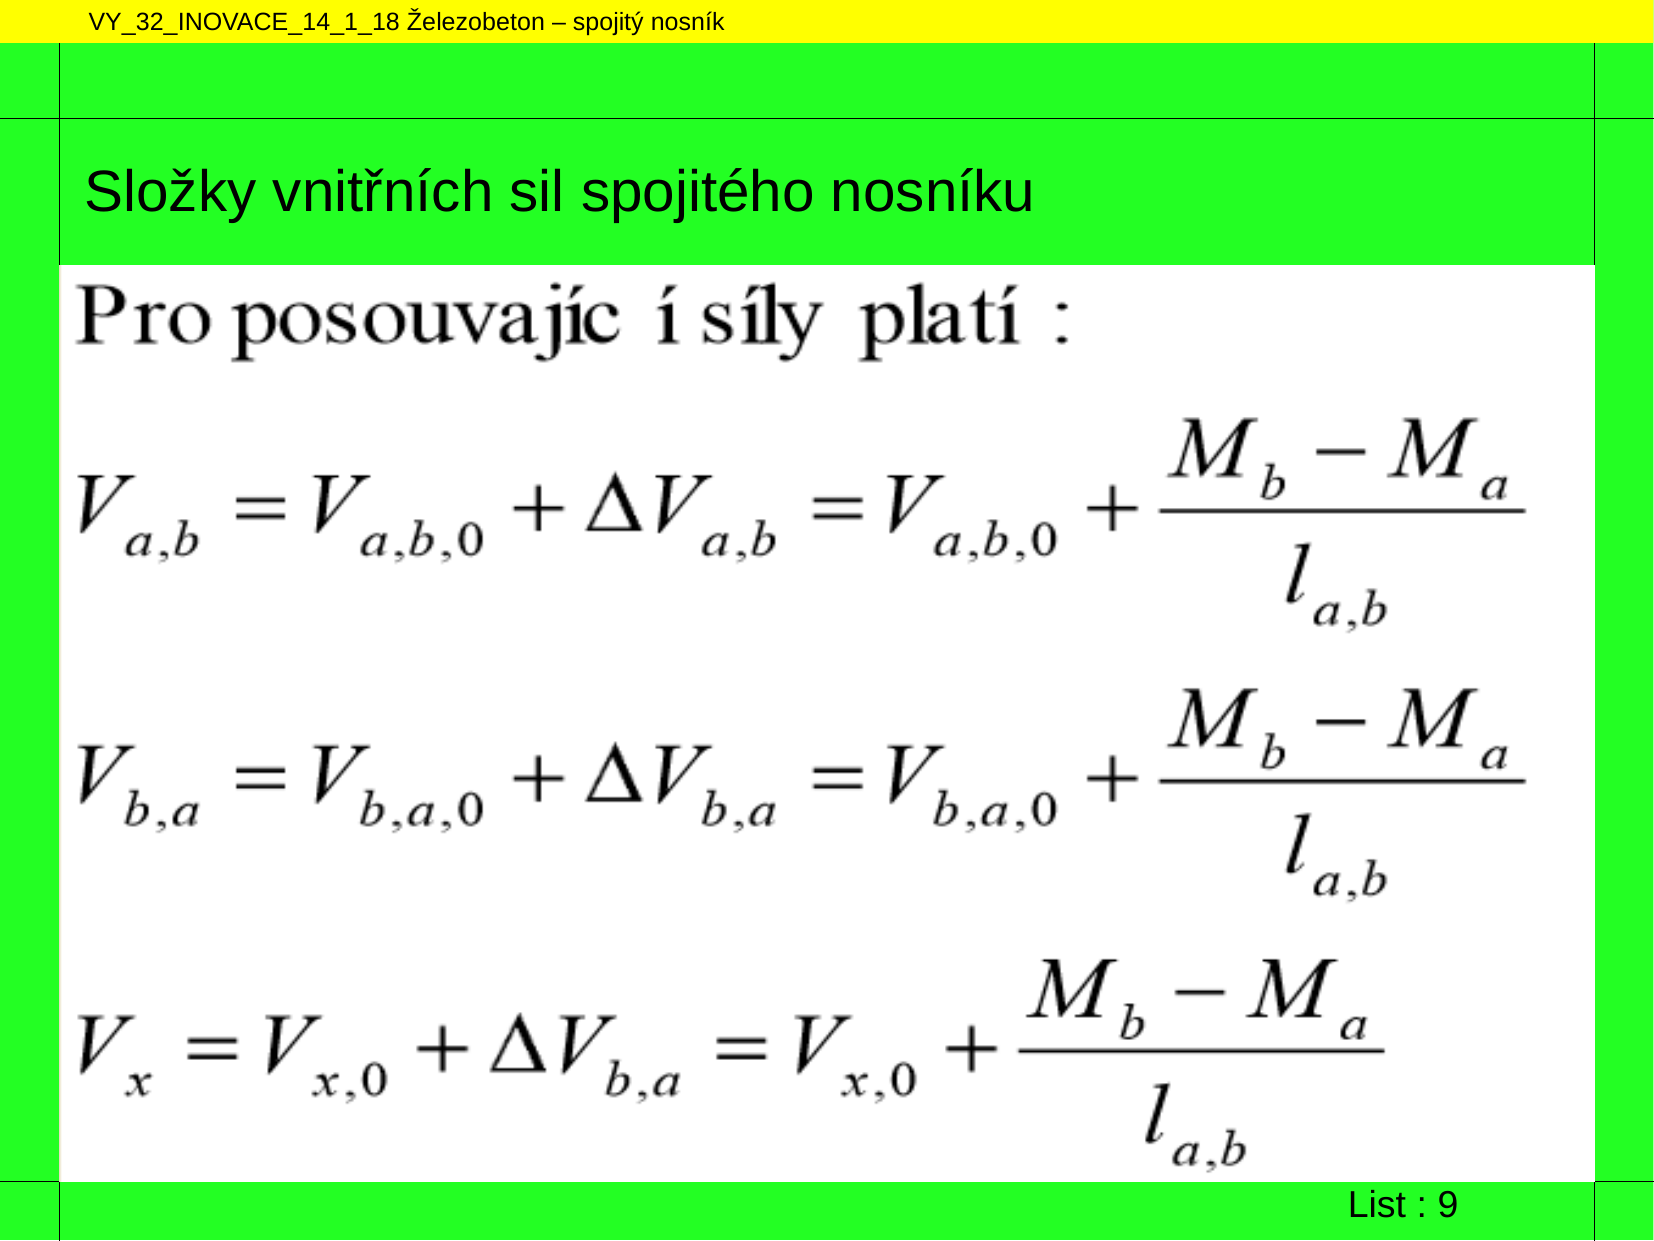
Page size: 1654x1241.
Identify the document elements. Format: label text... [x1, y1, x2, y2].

text_box Složky vnitřních sil spojitého nosníku [70, 150, 1595, 231]
picture [59, 265, 1595, 1182]
text_box List : <číslo> [1357, 1176, 1599, 1241]
text_box VY_32_INOVACE_14_1_18 Železobeton – spojitý nosník [0, 0, 1654, 43]
